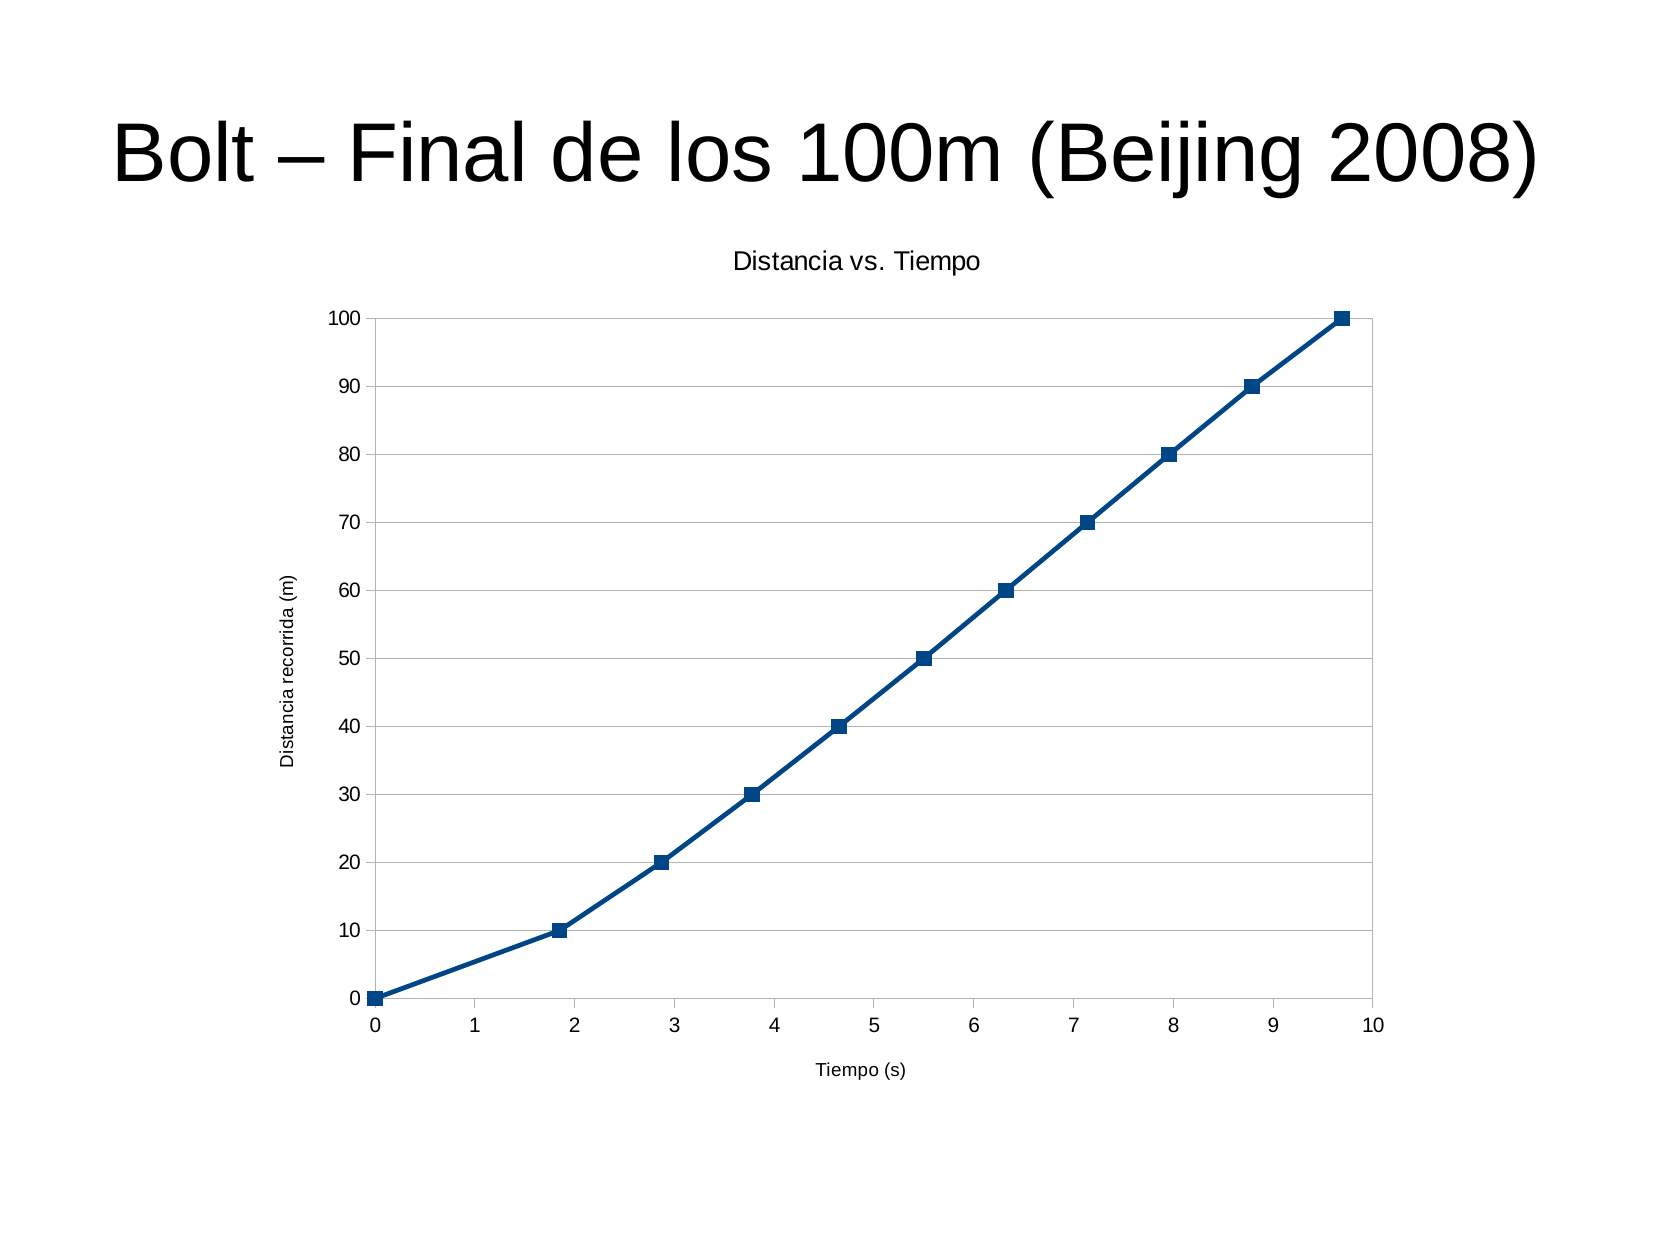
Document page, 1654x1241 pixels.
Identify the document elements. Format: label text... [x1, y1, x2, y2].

chart [259, 212, 1453, 1146]
title Bolt – Final de los 100m (Beijing 2008) [82, 49, 1571, 257]
